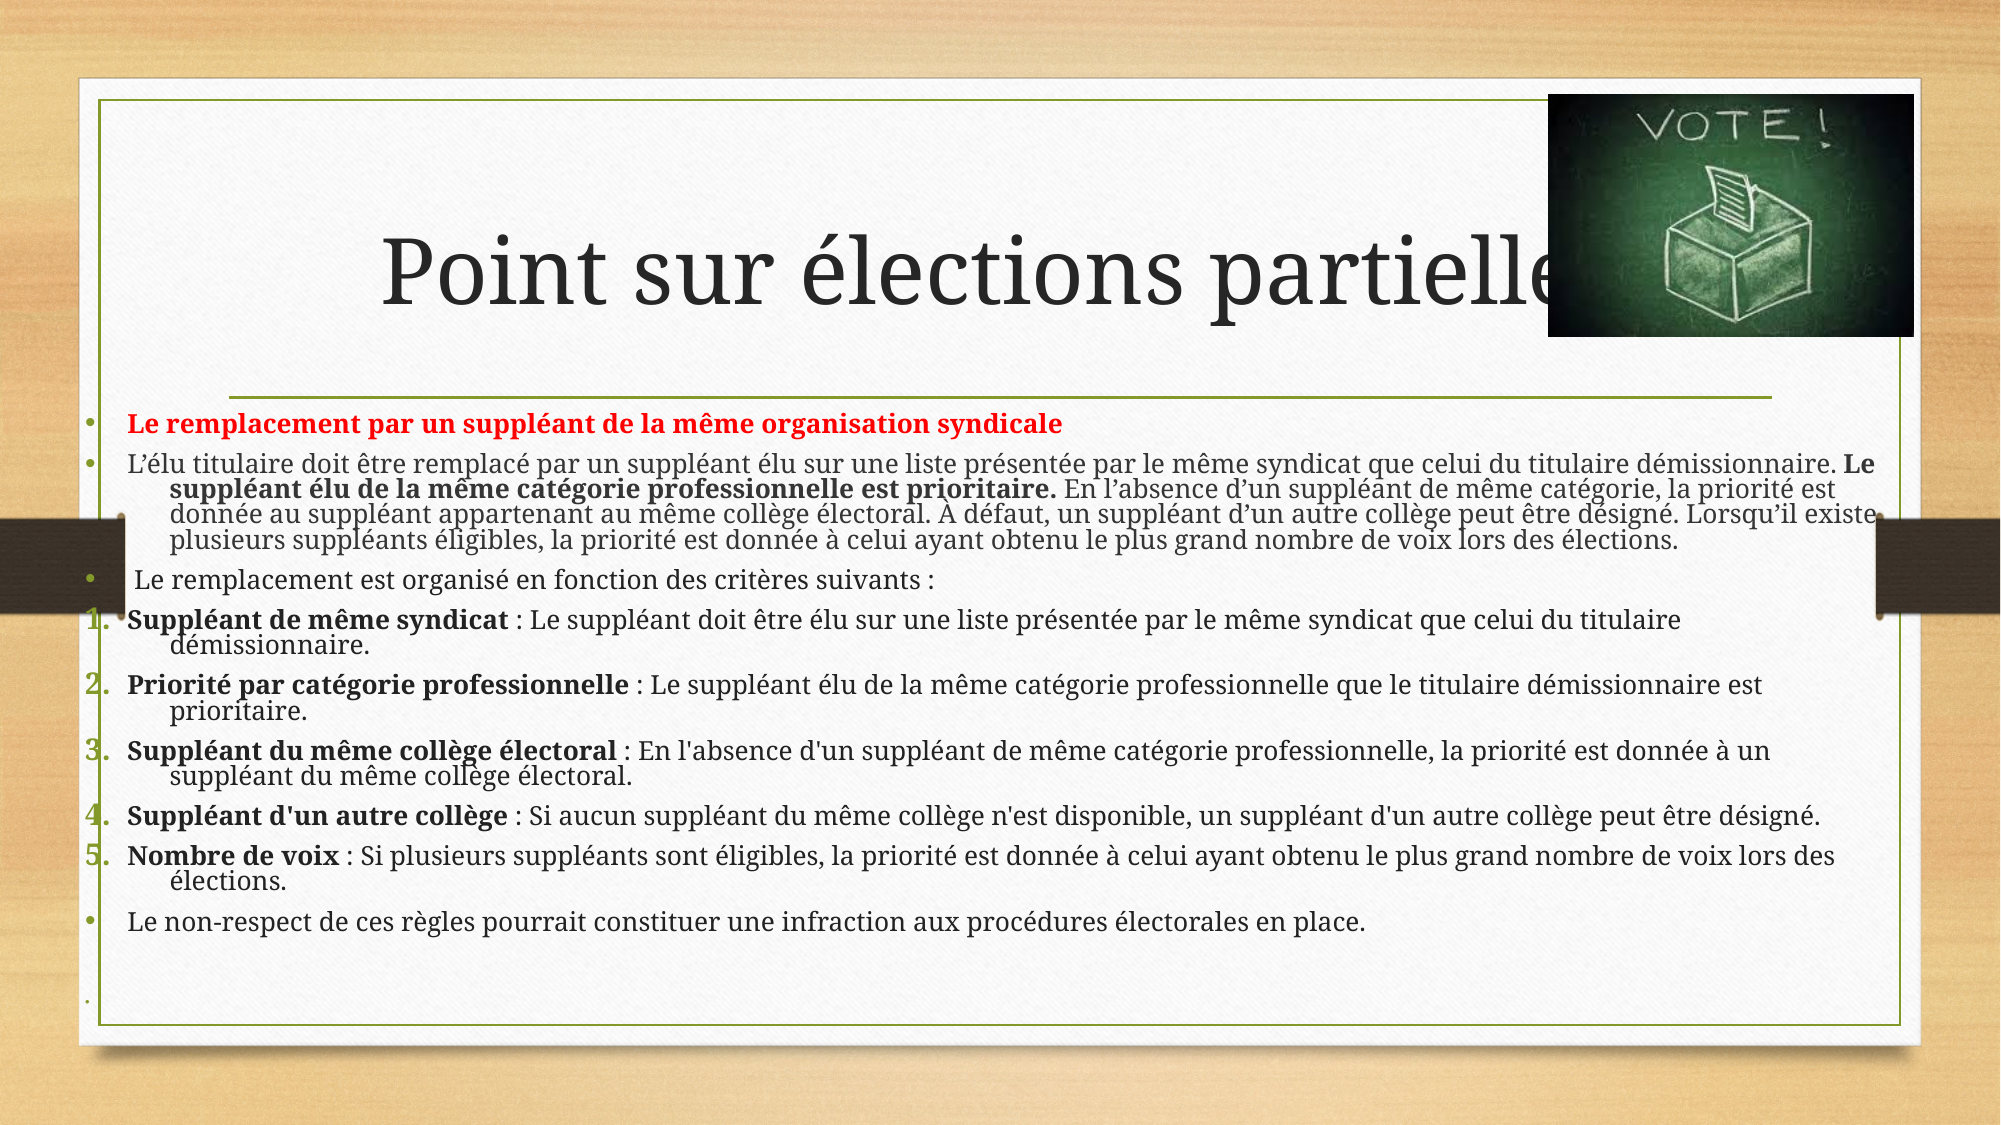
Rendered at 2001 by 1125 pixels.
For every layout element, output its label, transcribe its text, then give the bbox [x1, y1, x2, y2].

picture [1548, 94, 1914, 337]
title Point sur élections partielles [212, 161, 1788, 376]
list Le remplacement par un suppléant de la même organisation syndicale L’élu titulaire doit être remplacé par un suppléant élu sur une liste présentée par le même syndicat que celui du titulaire démissionnaire. Le suppléant élu de la même catégorie professionnelle est prioritaire. En l’absence d’un suppléant de même catégorie, la priorité est donnée au suppléant appartenant au même collège électoral. À défaut, un suppléant d’un autre collège peut être désigné. Lorsqu’il existe plusieurs suppléants éligibles, la priorité est donnée à celui ayant obtenu le plus grand nombre de voix lors des élections. Le remplacement est organisé en fonction des critères suivants : Suppléant de même syndicat : Le suppléant doit être élu sur une liste présentée par le même syndicat que celui du titulaire démissionnaire. Priorité par catégorie professionnelle : Le suppléant élu de la même catégorie professionnelle que le titulaire démissionnaire est prioritaire. Suppléant du même collège électoral : En l'absence d'un suppléant de même catégorie professionnelle, la priorité est donnée à un suppléant du même collège électoral. Suppléant d'un autre collège : Si aucun suppléant du même collège n'est disponible, un suppléant d'un autre collège peut être désigné. Nombre de voix : Si plusieurs suppléants sont éligibles, la priorité est donnée à celui ayant obtenu le plus grand nombre de voix lors des élections. Le non-respect de ces règles pourrait constituer une infraction aux procédures électorales en place. [70, 405, 1894, 1014]
